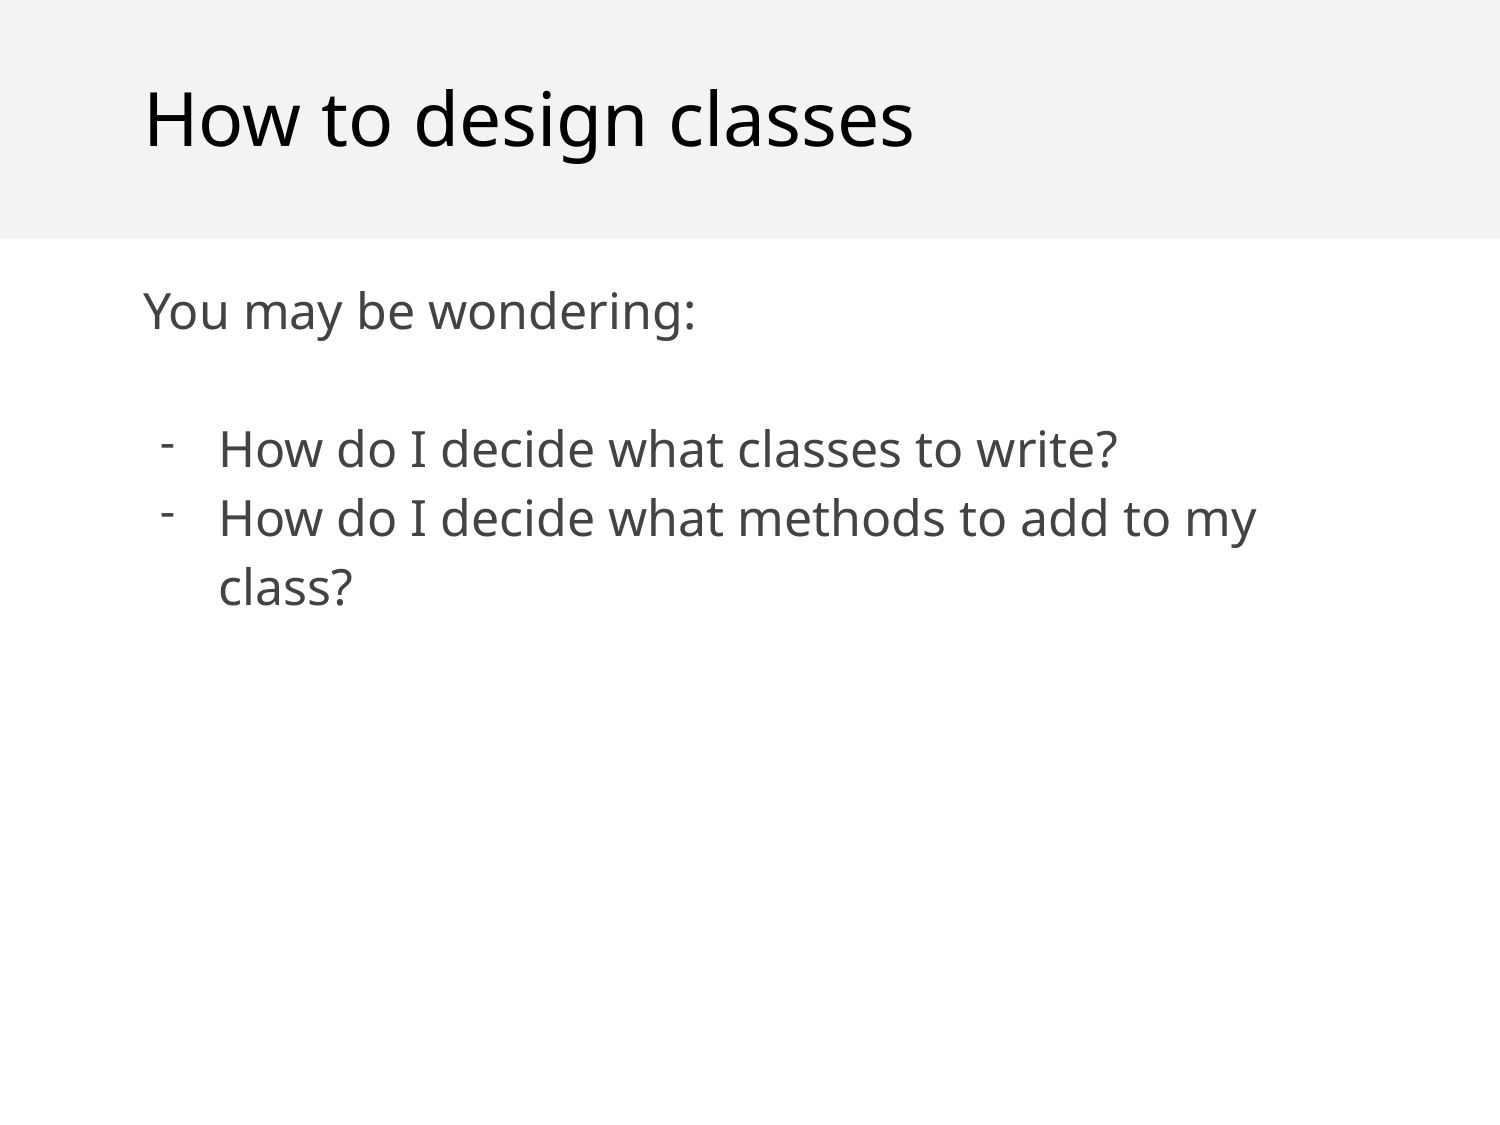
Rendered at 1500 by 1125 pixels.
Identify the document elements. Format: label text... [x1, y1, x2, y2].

title How to design classes [128, 56, 1372, 183]
list You may be wondering: How do I decide what classes to write? How do I decide what methods to add to my class? [128, 255, 1372, 1004]
